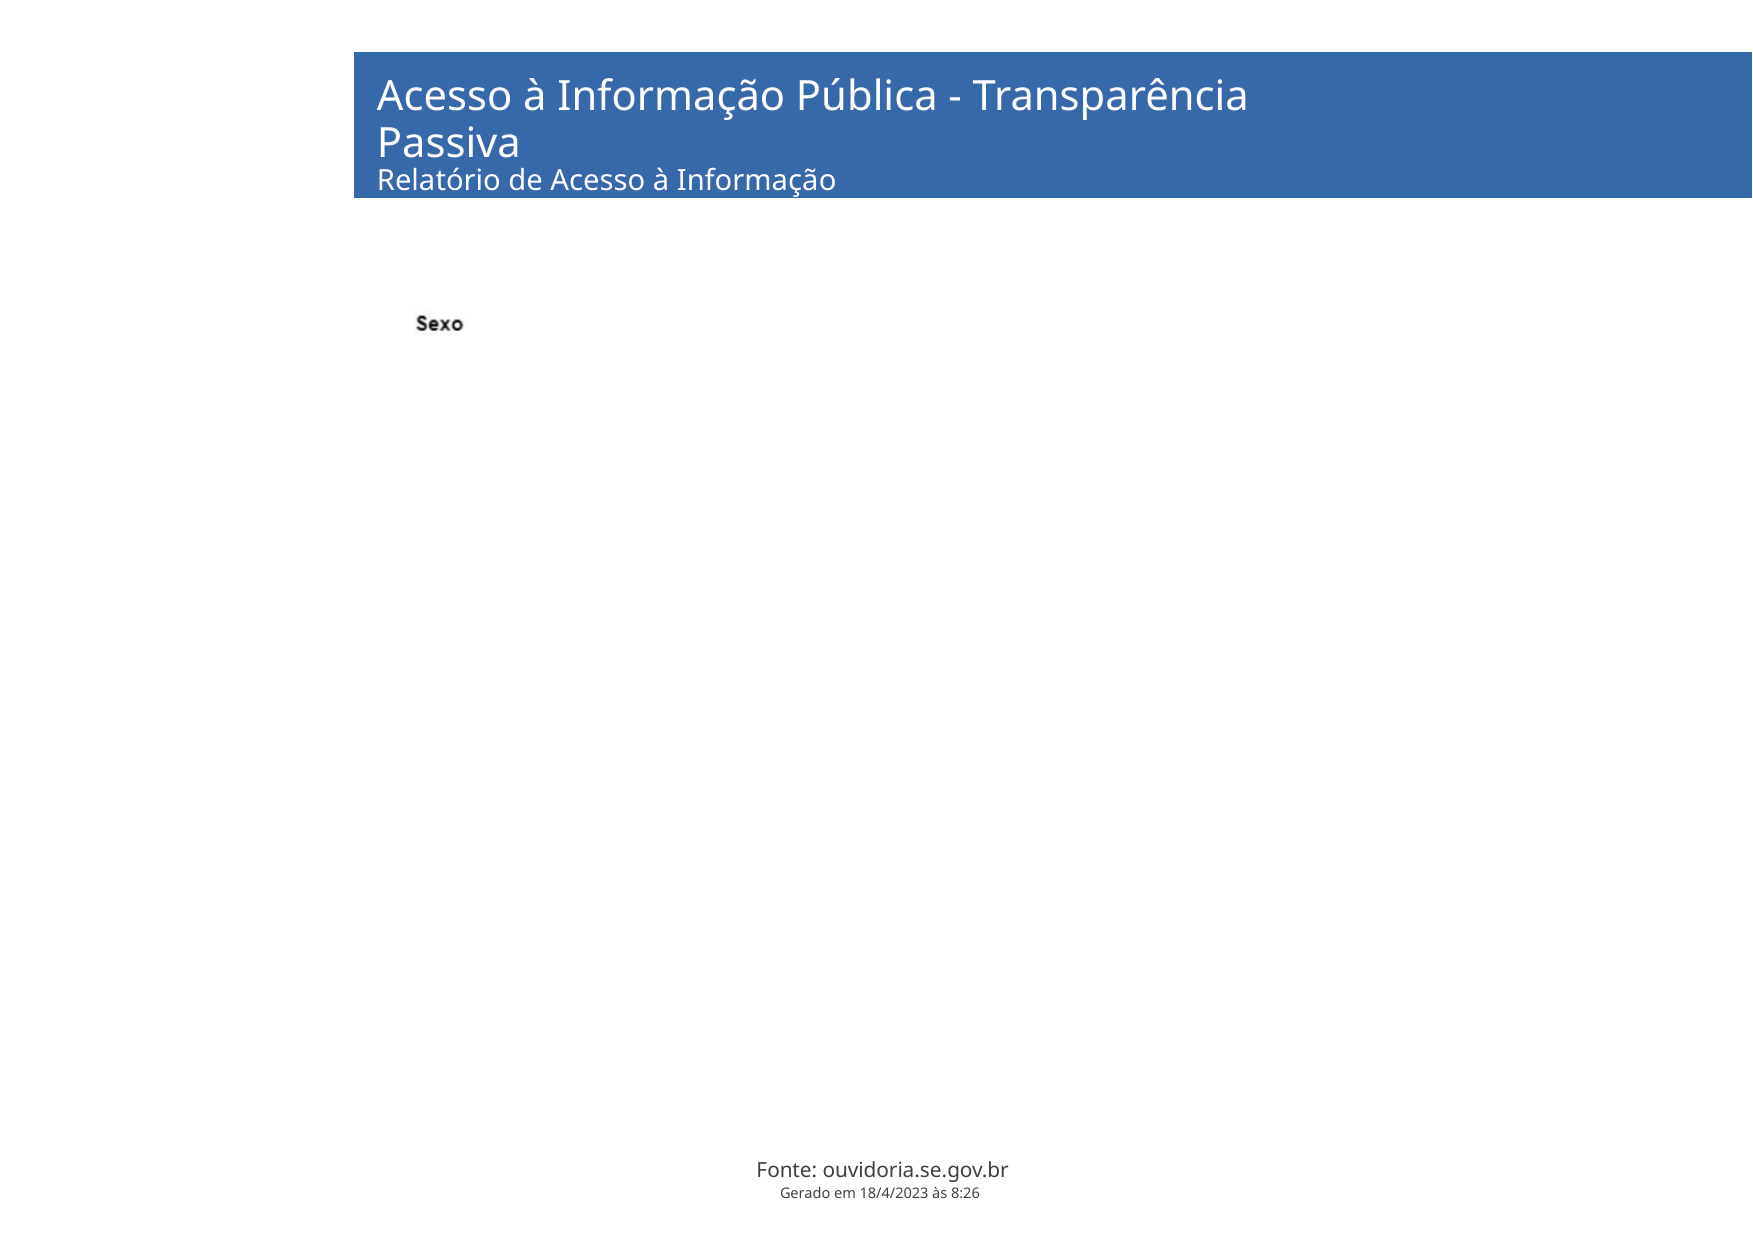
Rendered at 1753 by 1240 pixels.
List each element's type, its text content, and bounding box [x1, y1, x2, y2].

text_box [354, 52, 1752, 198]
text_box [155, 211, 1599, 1028]
text_box Acesso à Informação Pública - Transparência Passiva Relatório de Acesso à Informação EMSETURMarço a Março de 2023 [376, 72, 1403, 228]
text_box Fonte: ouvidoria.se.gov.br [756, 1158, 1023, 1182]
text_box Gerado em 18/4/2023 às 8:26 [780, 1184, 999, 1202]
